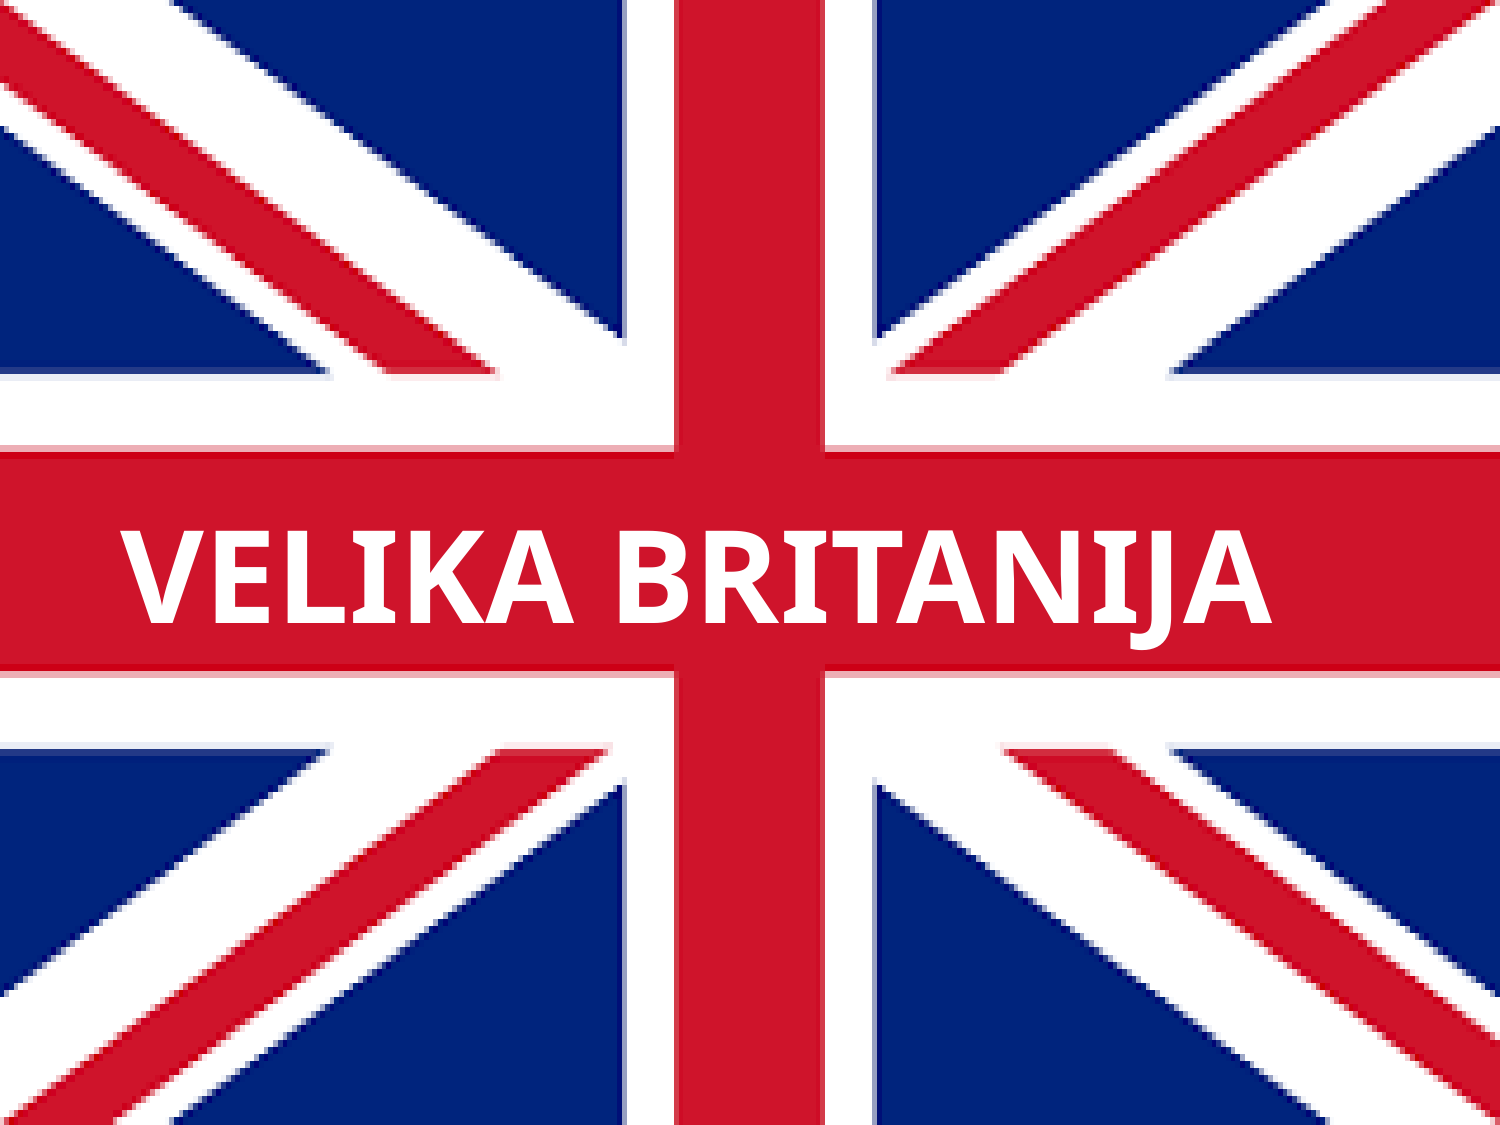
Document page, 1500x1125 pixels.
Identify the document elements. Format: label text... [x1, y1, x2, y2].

title velika britanija [105, 445, 1381, 657]
picture [0, 0, 1500, 1125]
